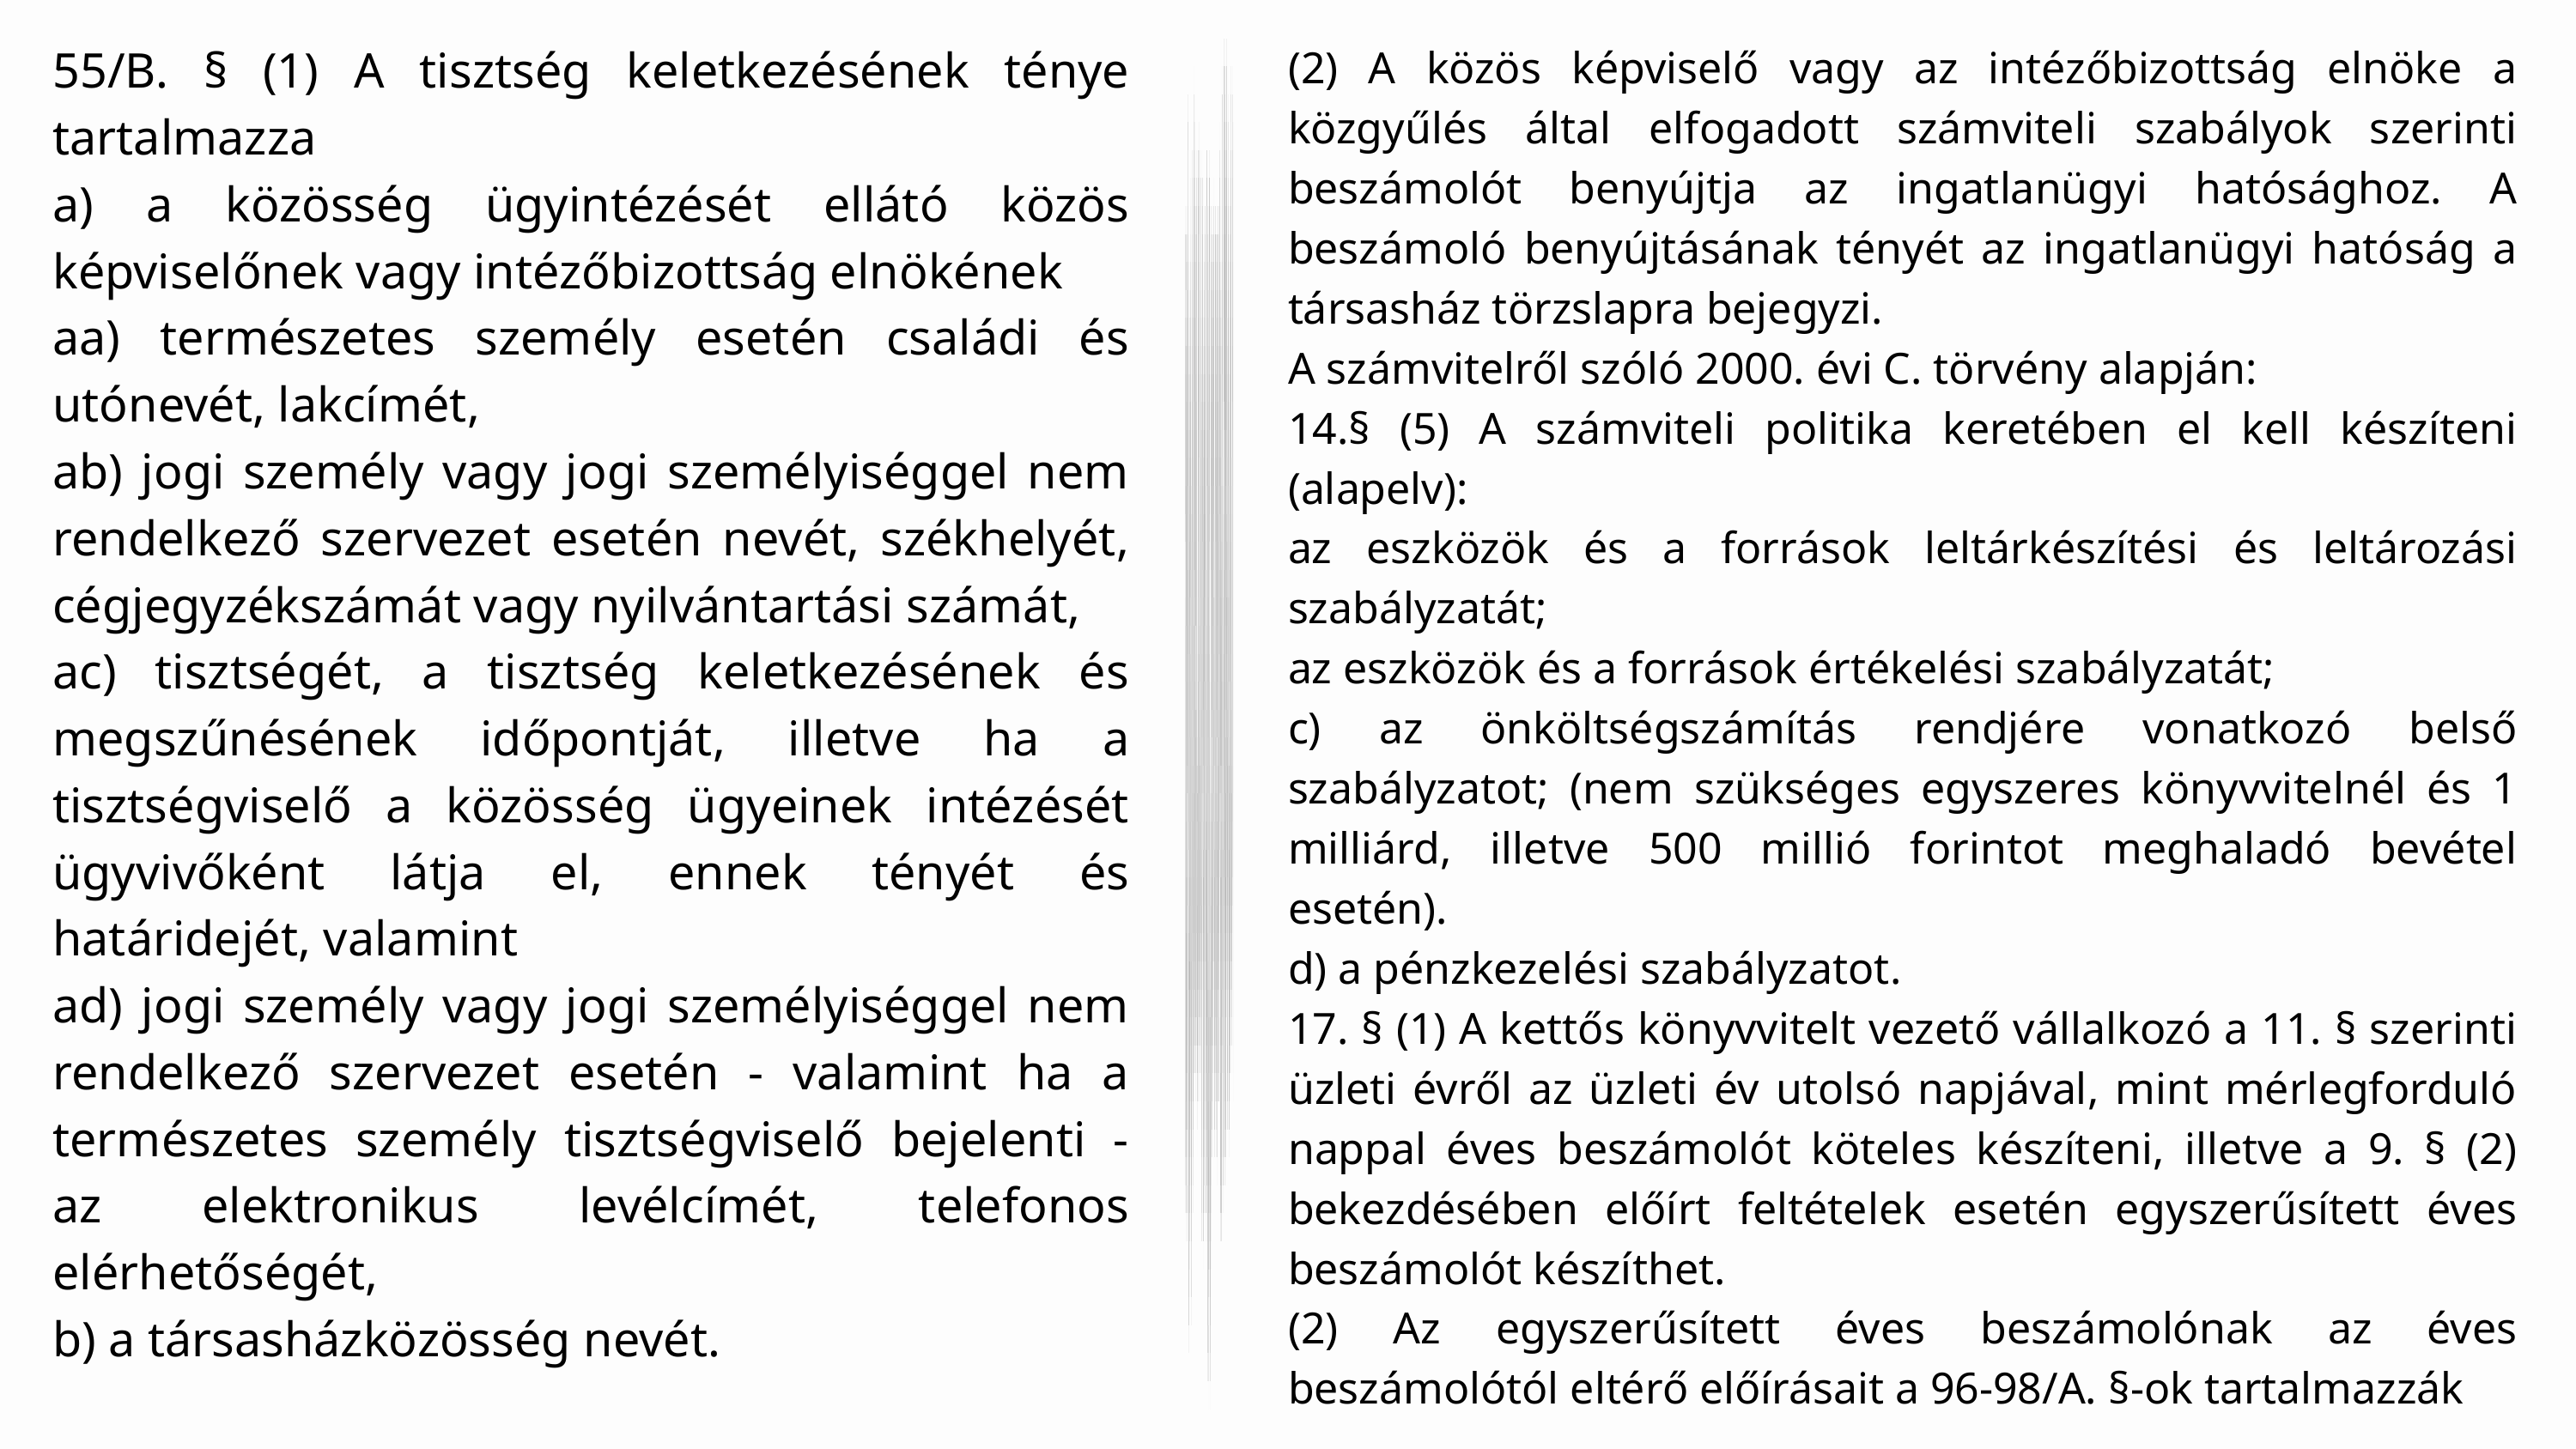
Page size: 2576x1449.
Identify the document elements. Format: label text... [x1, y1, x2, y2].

text_box (2) A közös képviselő vagy az intézőbizottság elnöke a közgyűlés által elfogadott számviteli szabályok szerinti beszámolót benyújtja az ingatlanügyi hatósághoz. A beszámoló benyújtásának tényét az ingatlanügyi hatóság a társasház törzslapra bejegyzi. A számvitelről szóló 2000. évi C. törvény alapján: 14.§ (5) A számviteli politika keretében el kell készíteni (alapelv): az eszközök és a források leltárkészítési és leltározási szabályzatát; az eszközök és a források értékelési szabályzatát; c) az önköltségszámítás rendjére vonatkozó belső szabályzatot; (nem szükséges egyszeres könyvvitelnél és 1 milliárd, illetve 500 millió forintot meghaladó bevétel esetén). d) a pénzkezelési szabályzatot. 17. § (1) A kettős könyvvitelt vezető vállalkozó a 11. § szerinti üzleti évről az üzleti év utolsó napjával, mint mérlegforduló nappal éves beszámolót köteles készíteni, illetve a 9. § (2) bekezdésében előírt feltételek esetén egyszerűsített éves beszámolót készíthet. (2) Az egyszerűsített éves beszámolónak az éves beszámolótól eltérő előírásait a 96-98/A. §-ok tartalmazzák [1287, 32, 2518, 1413]
text_box [1185, 39, 1234, 1410]
text_box 55/B. § (1) A tisztség keletkezésének ténye tartalmazza a) a közösség ügyintézését ellátó közös képviselőnek vagy intézőbizottság elnökének aa) természetes személy esetén családi és utónevét, lakcímét, ab) jogi személy vagy jogi személyiséggel nem rendelkező szervezet esetén nevét, székhelyét, cégjegyzékszámát vagy nyilvántartási számát, ac) tisztségét, a tisztség keletkezésének és megszűnésének időpontját, illetve ha a tisztségviselő a közösség ügyeinek intézését ügyvivőként látja el, ennek tényét és határidejét, valamint ad) jogi személy vagy jogi személyiséggel nem rendelkező szervezet esetén - valamint ha a természetes személy tisztségviselő bejelenti - az elektronikus levélcímét, telefonos elérhetőségét, b) a társasházközösség nevét. [52, 31, 1131, 1367]
